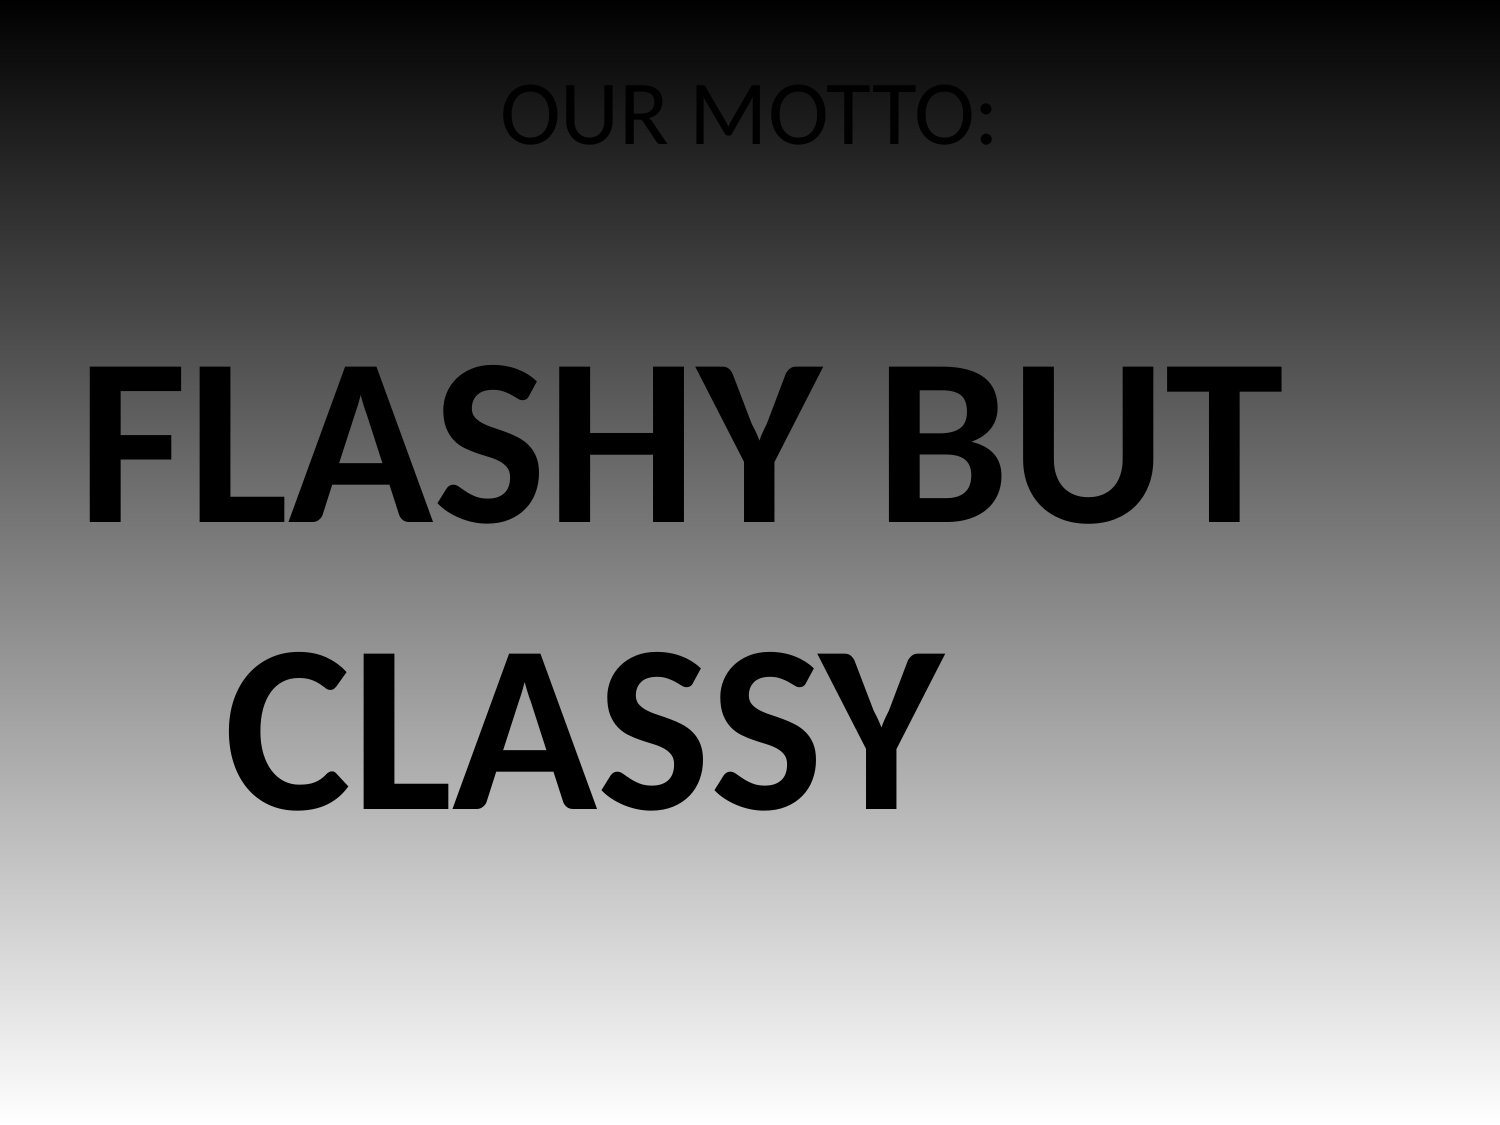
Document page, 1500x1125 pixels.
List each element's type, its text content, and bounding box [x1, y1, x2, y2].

list FLASHY BUT CLASSY [62, 275, 1413, 1018]
title OUR MOTTO: [75, 45, 1425, 233]
